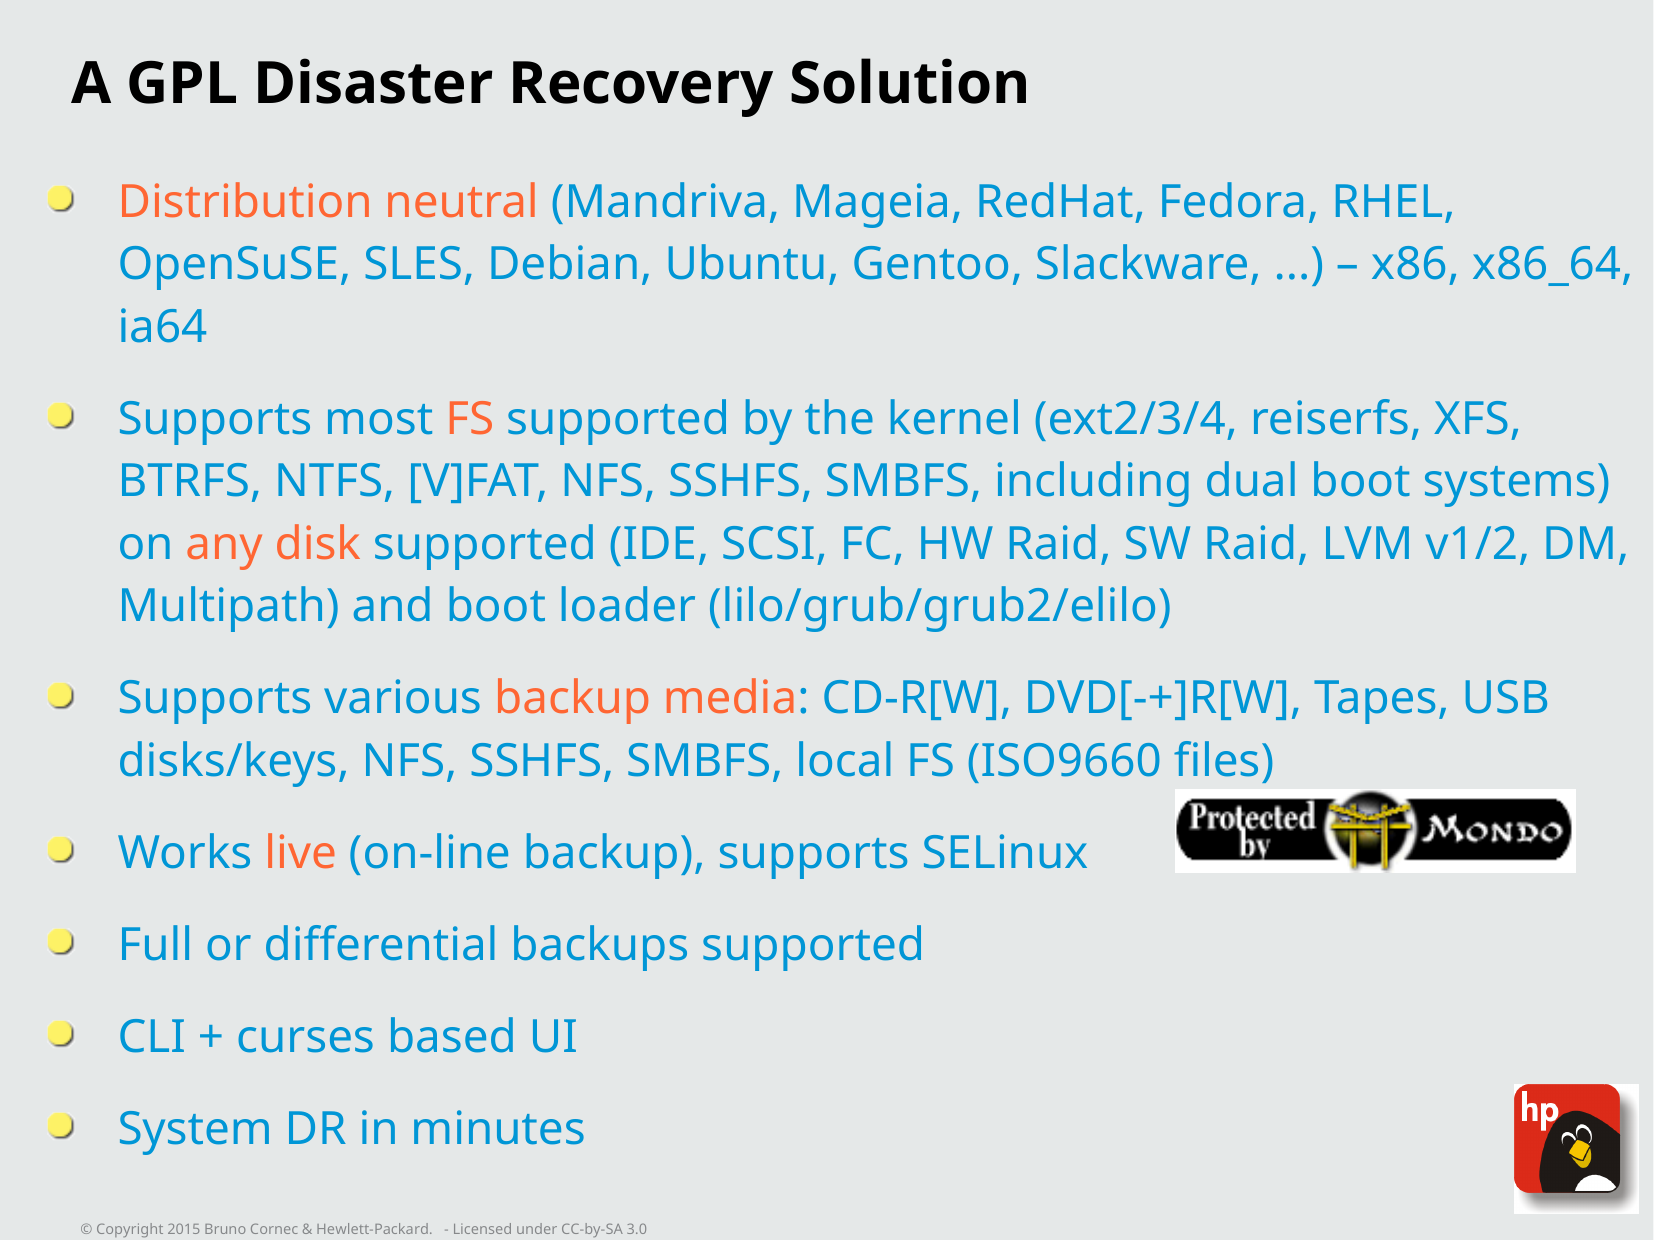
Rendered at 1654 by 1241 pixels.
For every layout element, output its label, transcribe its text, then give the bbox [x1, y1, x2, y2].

title A GPL Disaster Recovery Solution [71, 0, 1060, 188]
picture [1514, 1119, 1639, 1214]
list Distribution neutral (Mandriva, Mageia, RedHat, Fedora, RHEL, OpenSuSE, SLES, Debian, Ubuntu, Gentoo, Slackware, ...) – x86, x86_64, ia64 Supports most FS supported by the kernel (ext2/3/4, reiserfs, XFS, BTRFS, NTFS, [V]FAT, NFS, SSHFS, SMBFS, including dual boot systems) on any disk supported (IDE, SCSI, FC, HW Raid, SW Raid, LVM v1/2, DM, Multipath) and boot loader (lilo/grub/grub2/elilo) Supports various backup media: CD-R[W], DVD[-+]R[W], Tapes, USB disks/keys, NFS, SSHFS, SMBFS, local FS (ISO9660 files) Works live (on-line backup), supports SELinux Full or differential backups supported CLI + curses based UI System DR in minutes [34, 168, 1654, 1119]
picture [1175, 789, 1576, 873]
picture [46, 1119, 77, 1142]
